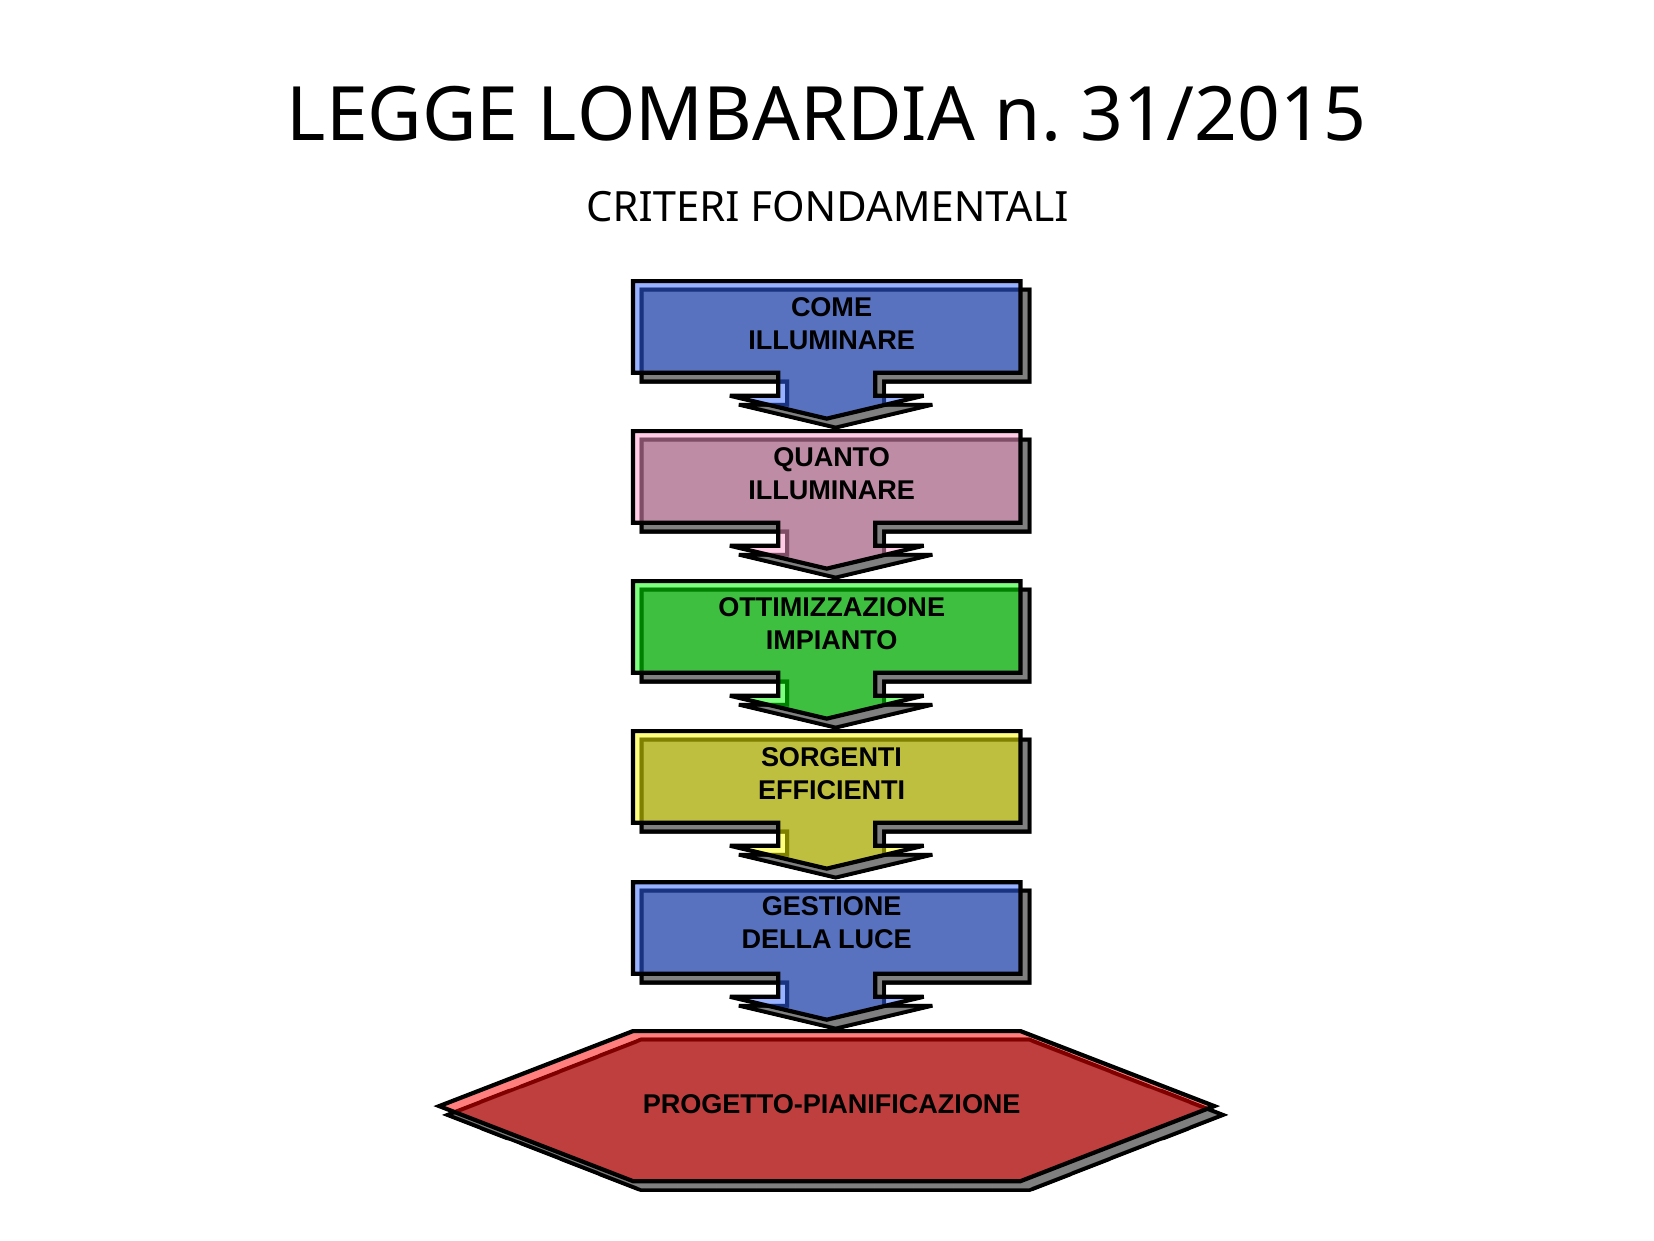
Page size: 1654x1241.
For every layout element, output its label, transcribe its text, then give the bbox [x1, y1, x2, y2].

text_box [633, 731, 1021, 869]
text_box CRITERI FONDAMENTALI [297, 172, 1359, 238]
text_box [633, 882, 1021, 1020]
text_box PROGETTO-PIANIFICAZIONE [607, 1079, 1046, 1128]
text_box [633, 431, 1021, 569]
text_box QUANTO ILLUMINARE [720, 432, 934, 513]
text_box OTTIMIZZAZIONE IMPIANTO [687, 582, 966, 663]
text_box COME ILLUMINARE [717, 282, 937, 363]
text_box [439, 1031, 1215, 1182]
text_box [633, 281, 1021, 419]
text_box GESTIONE DELLA LUCE [697, 881, 956, 962]
title LEGGE LOMBARDIA n. 31/2015 [124, 44, 1530, 176]
text_box SORGENTI EFFICIENTI [697, 732, 956, 813]
text_box [633, 581, 1021, 719]
